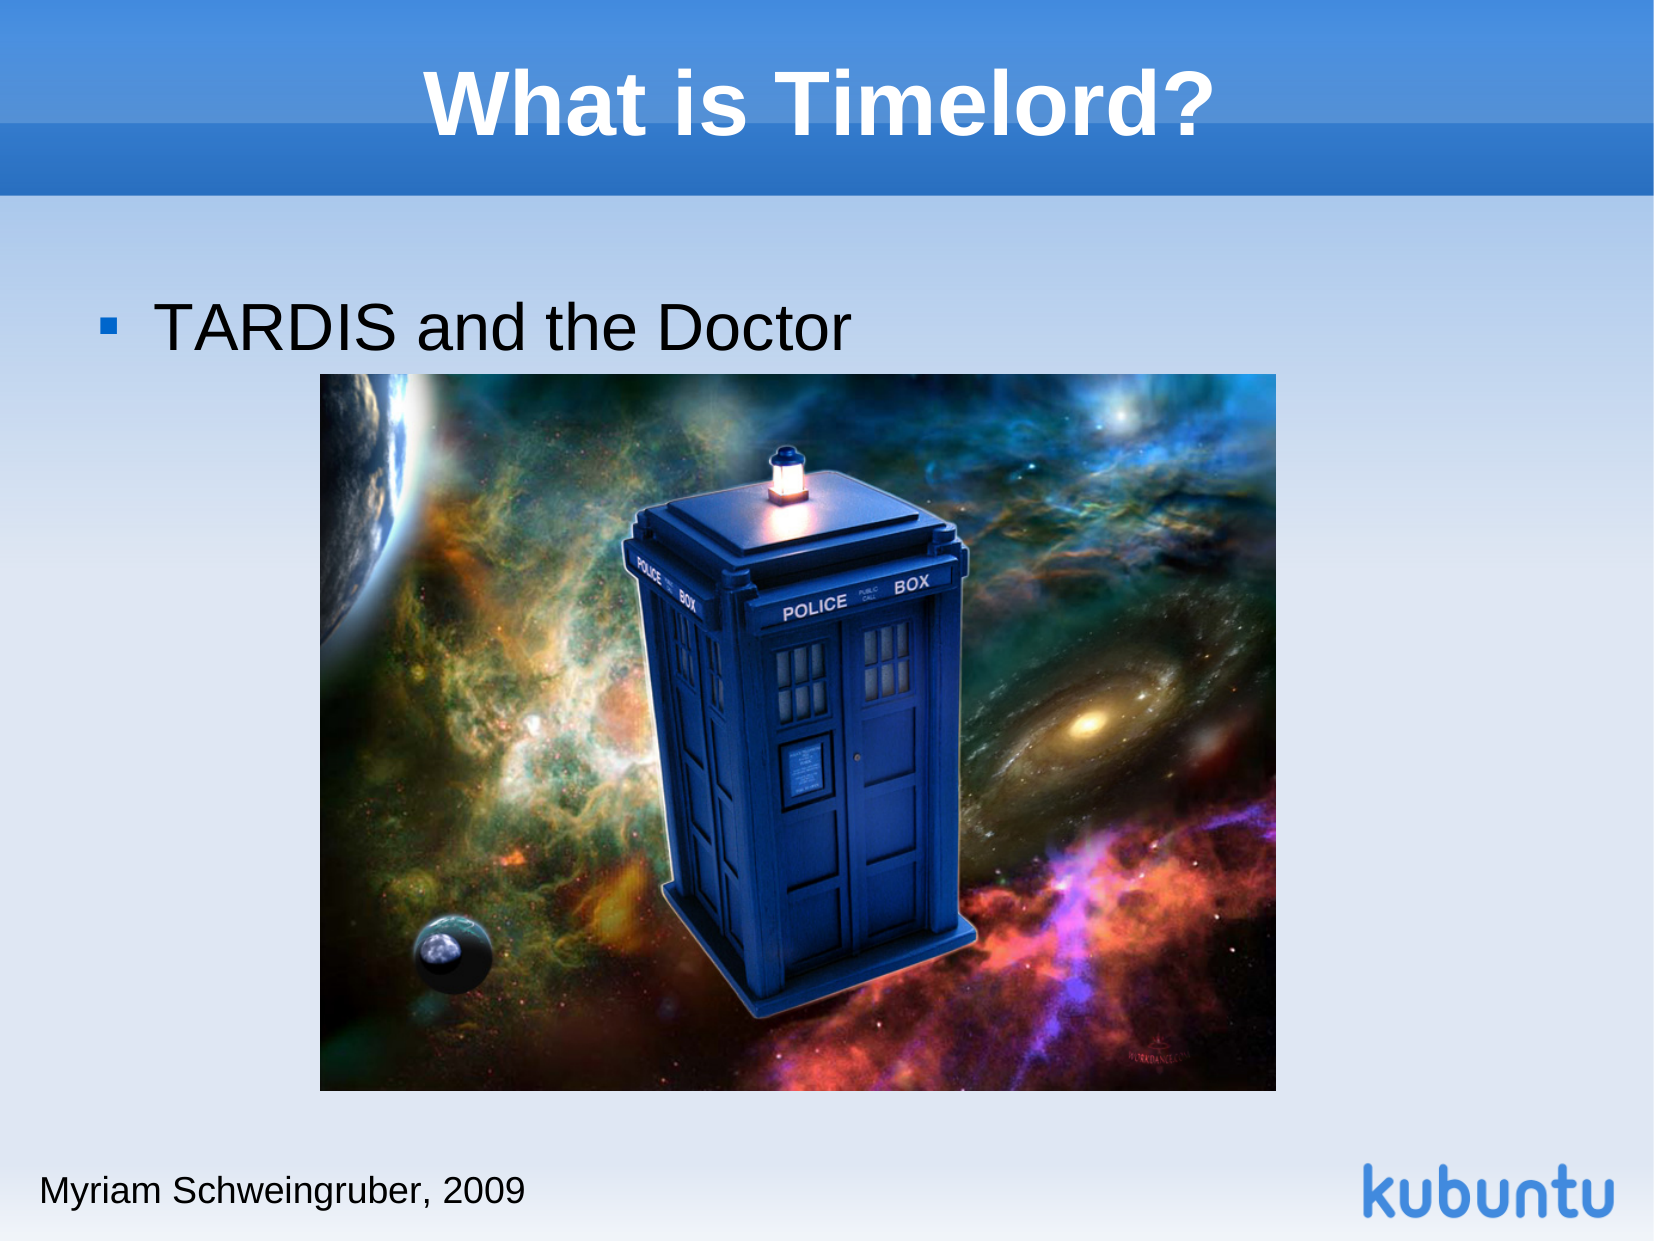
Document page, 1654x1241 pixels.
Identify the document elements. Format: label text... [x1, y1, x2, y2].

list TARDIS and the Doctor [82, 290, 1571, 1094]
picture [0, 0, 1654, 1241]
title What is Timelord? [76, 7, 1565, 200]
text_box Myriam Schweingruber, 2009 [14, 1162, 540, 1233]
